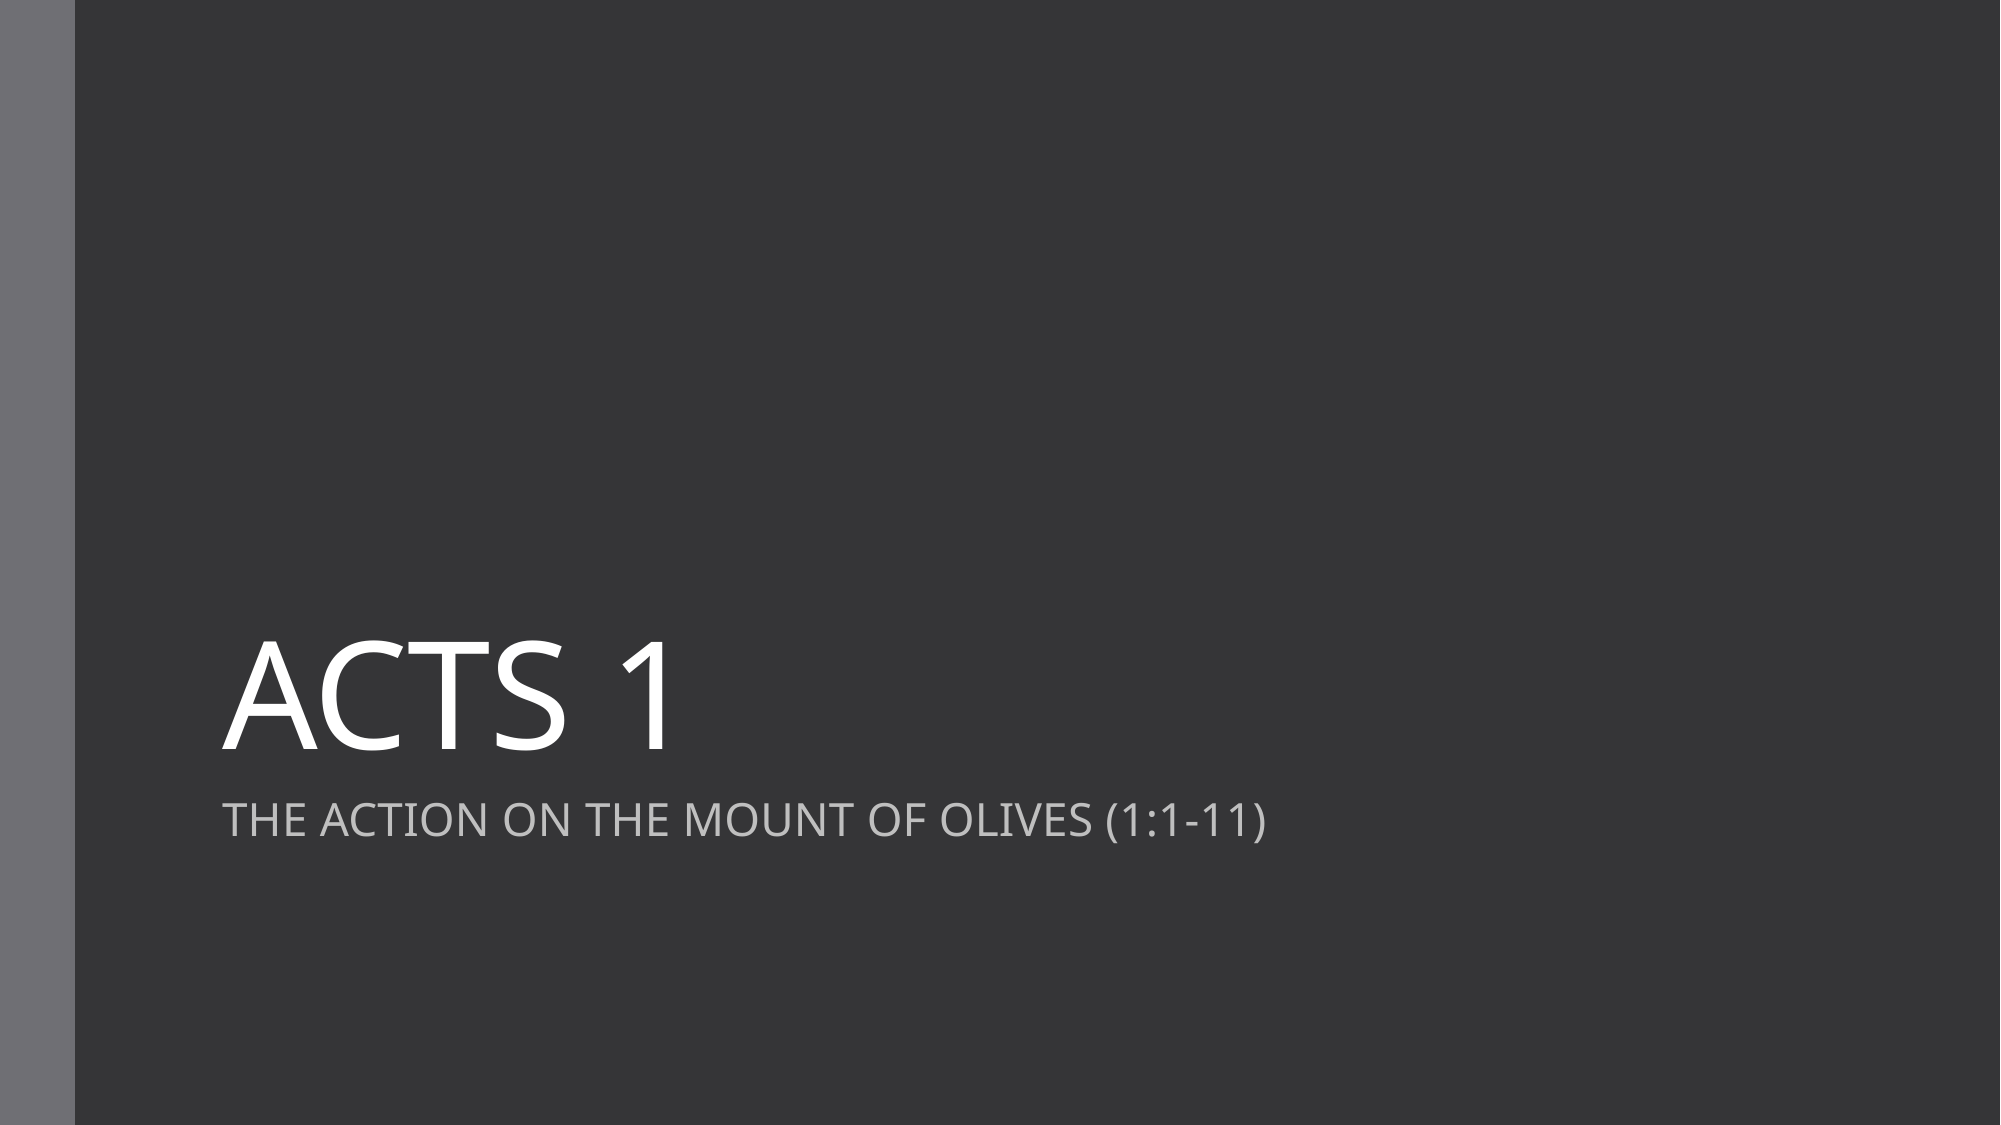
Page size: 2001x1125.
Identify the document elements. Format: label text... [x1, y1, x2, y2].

title ACTS 1 [206, 124, 1752, 787]
subtitle THE ACTION ON THE MOUNT OF OLIVES (1:1-11) [206, 787, 1752, 1066]
